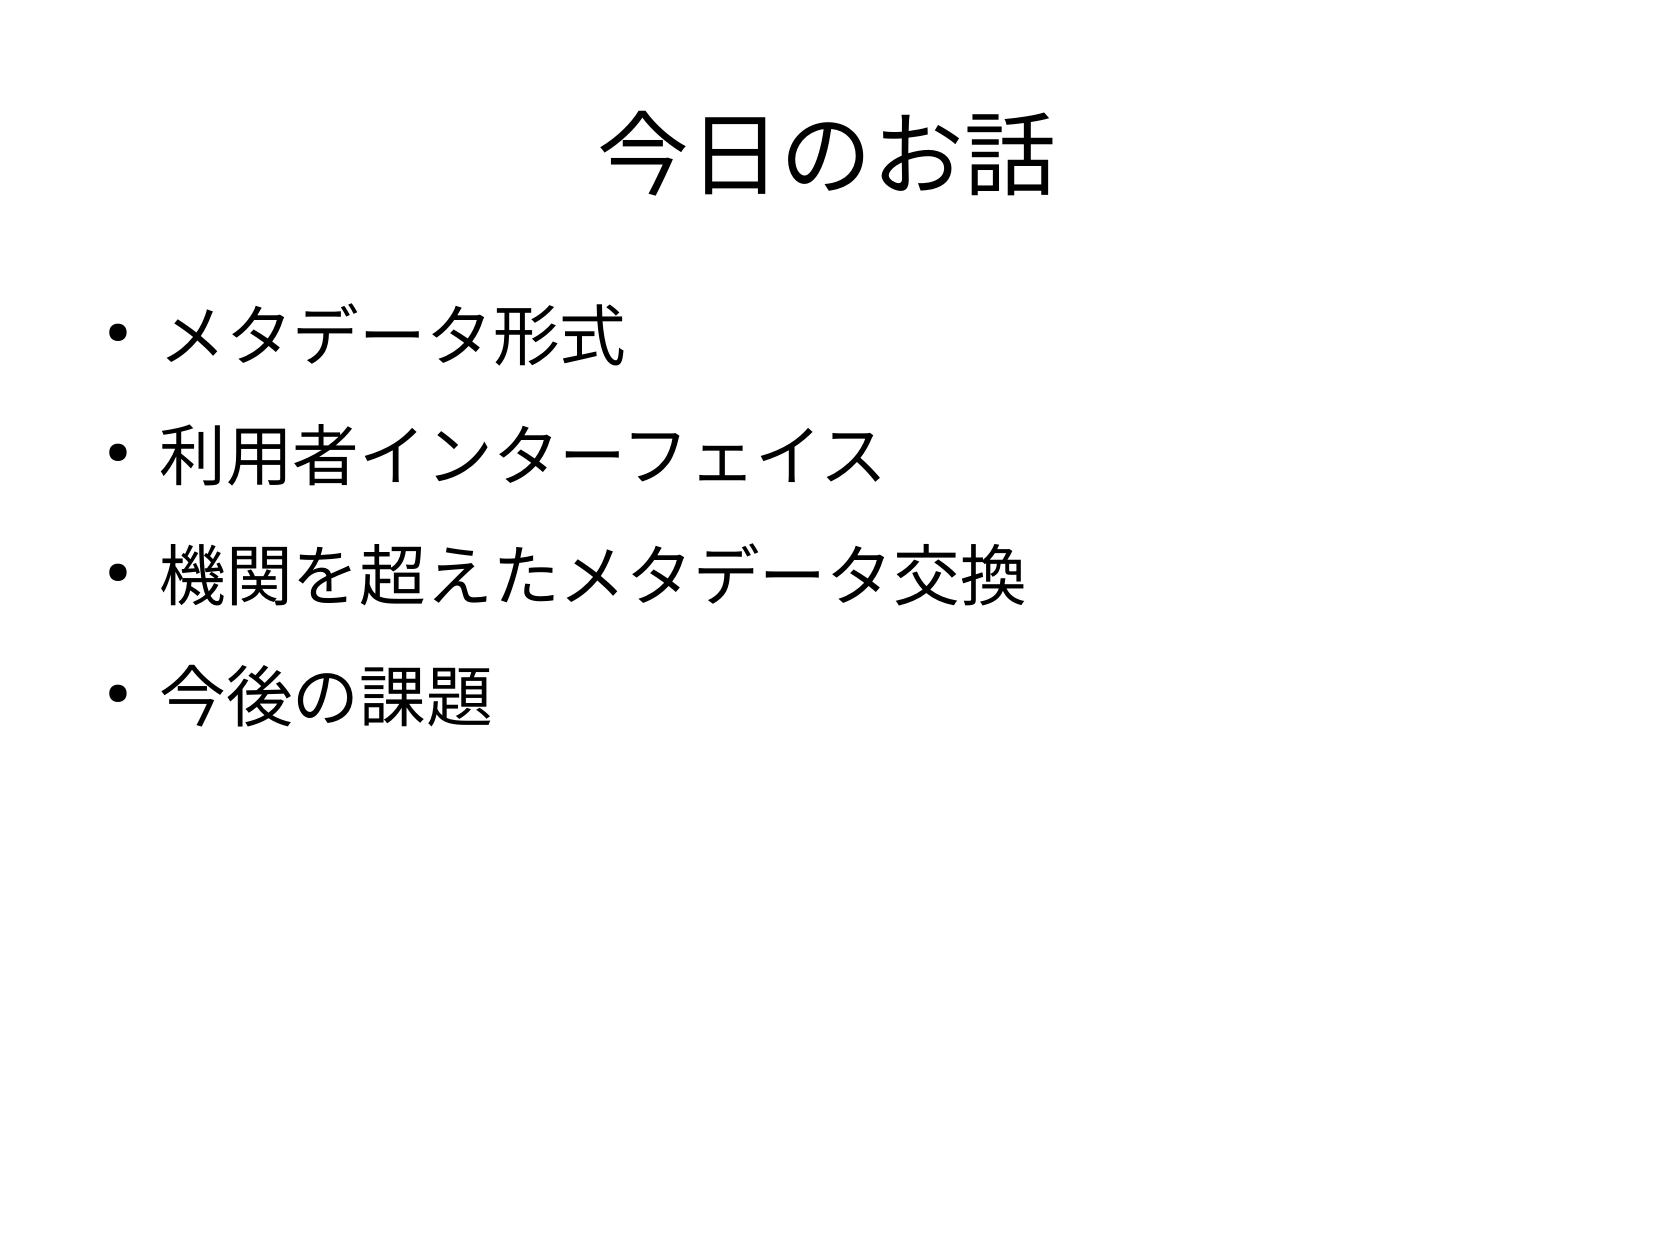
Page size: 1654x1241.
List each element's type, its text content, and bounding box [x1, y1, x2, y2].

list メタデータ形式 利用者インターフェイス 機関を超えたメタデータ交換 今後の課題 [88, 288, 1577, 1093]
title 今日のお話 [82, 49, 1571, 257]
